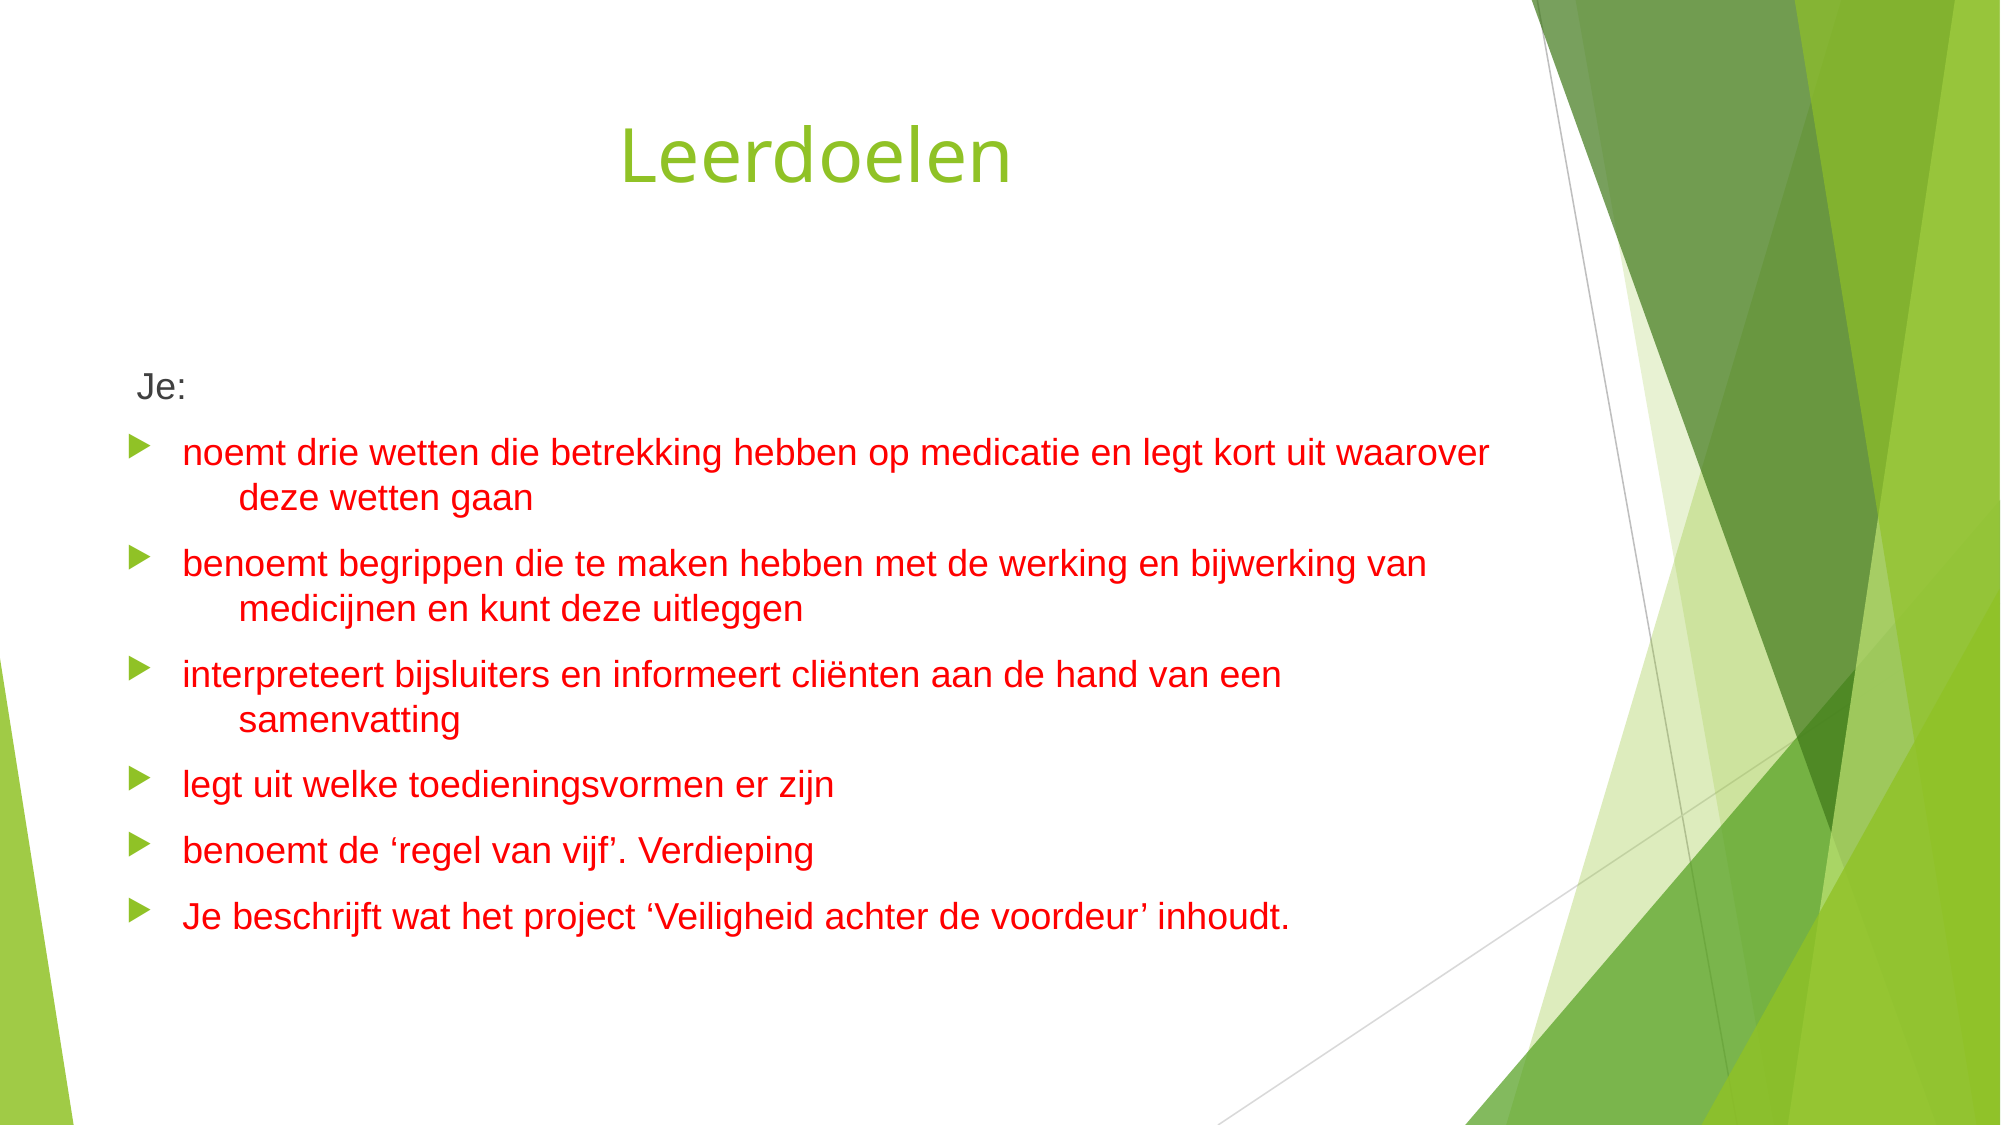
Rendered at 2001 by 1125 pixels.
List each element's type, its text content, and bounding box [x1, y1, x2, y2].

list Je: noemt drie wetten die betrekking hebben op medicatie en legt kort uit waarover deze wetten gaan benoemt begrippen die te maken hebben met de werking en bijwerking van medicijnen en kunt deze uitleggen interpreteert bijsluiters en informeert cliënten aan de hand van een samenvatting legt uit welke toedieningsvormen er zijn benoemt de ‘regel van vijf’. Verdieping Je beschrijft wat het project ‘Veiligheid achter de voordeur’ inhoudt. [111, 354, 1522, 992]
title Leerdoelen [111, 99, 1522, 317]
